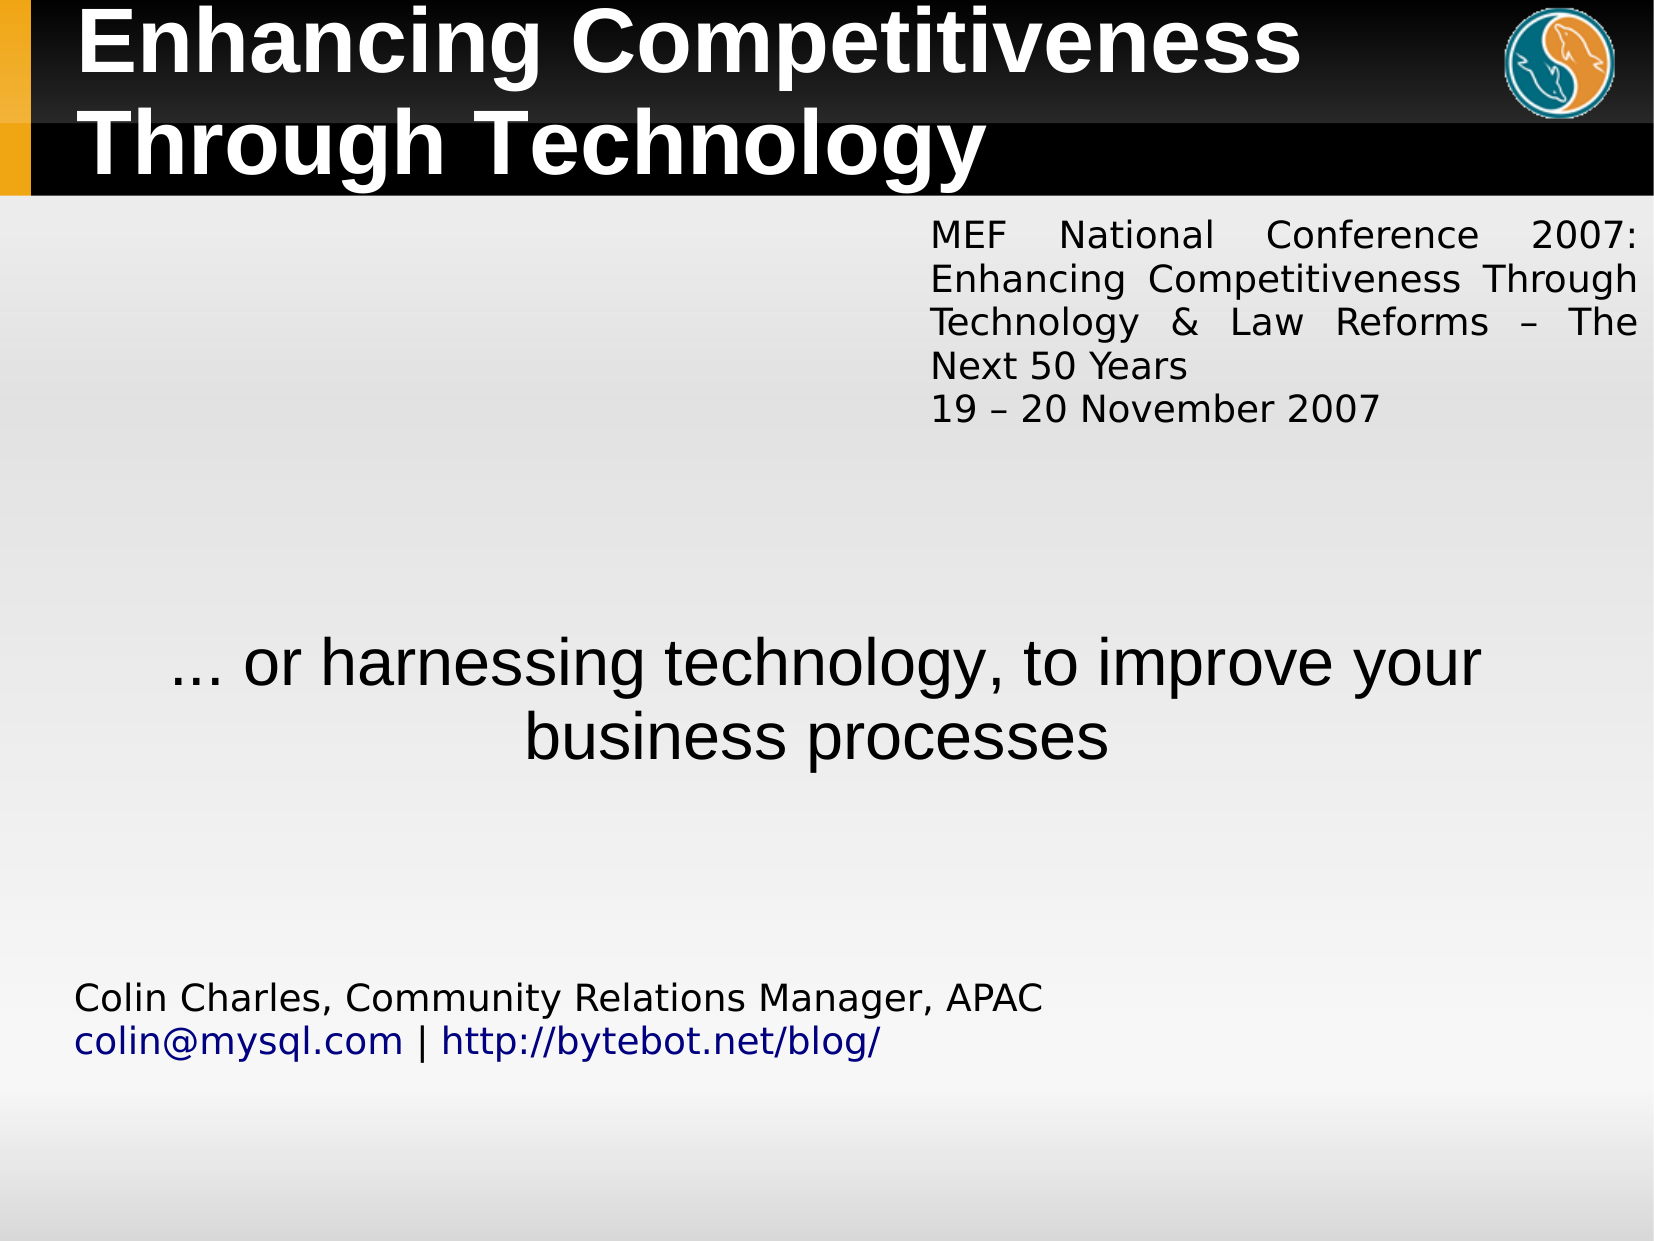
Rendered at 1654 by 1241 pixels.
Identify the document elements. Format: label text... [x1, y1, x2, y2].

title Enhancing Competitiveness Through Technology [76, 0, 1565, 195]
text_box MEF National Conference 2007: Enhancing Competitiveness Through Technology & Law Reforms – The Next 50 Years 19 – 20 November 2007 [915, 206, 1654, 440]
picture [0, 0, 1654, 1241]
subtitle ... or harnessing technology, to improve your business processes [82, 290, 1571, 1109]
text_box Colin Charles, Community Relations Manager, APAC colin@mysql.com | http://bytebot.net/blog/ [59, 968, 1060, 1071]
